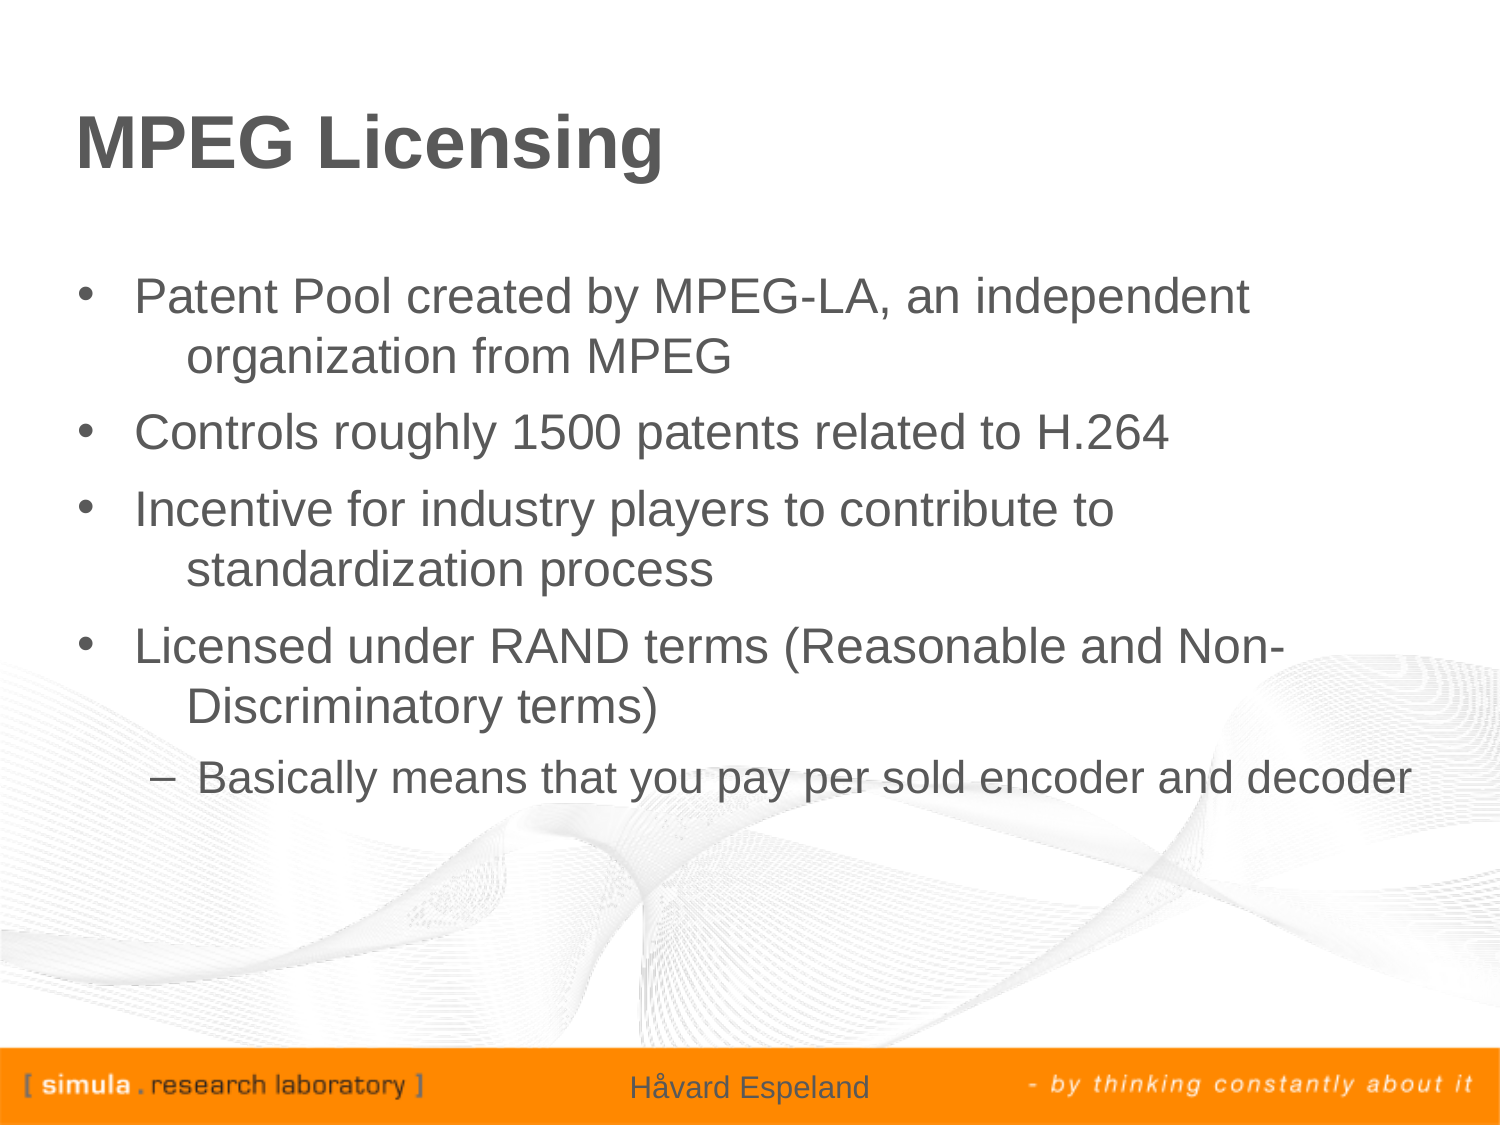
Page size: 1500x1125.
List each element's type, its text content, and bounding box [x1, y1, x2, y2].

list Patent Pool created by MPEG-LA, an independent organization from MPEG Controls roughly 1500 patents related to H.264 Incentive for industry players to contribute to standardization process Licensed under RAND terms (Reasonable and Non-Discriminatory terms) Basically means that you pay per sold encoder and decoder [75, 263, 1425, 916]
title MPEG Licensing [75, 44, 1425, 233]
picture [0, 654, 1500, 1125]
